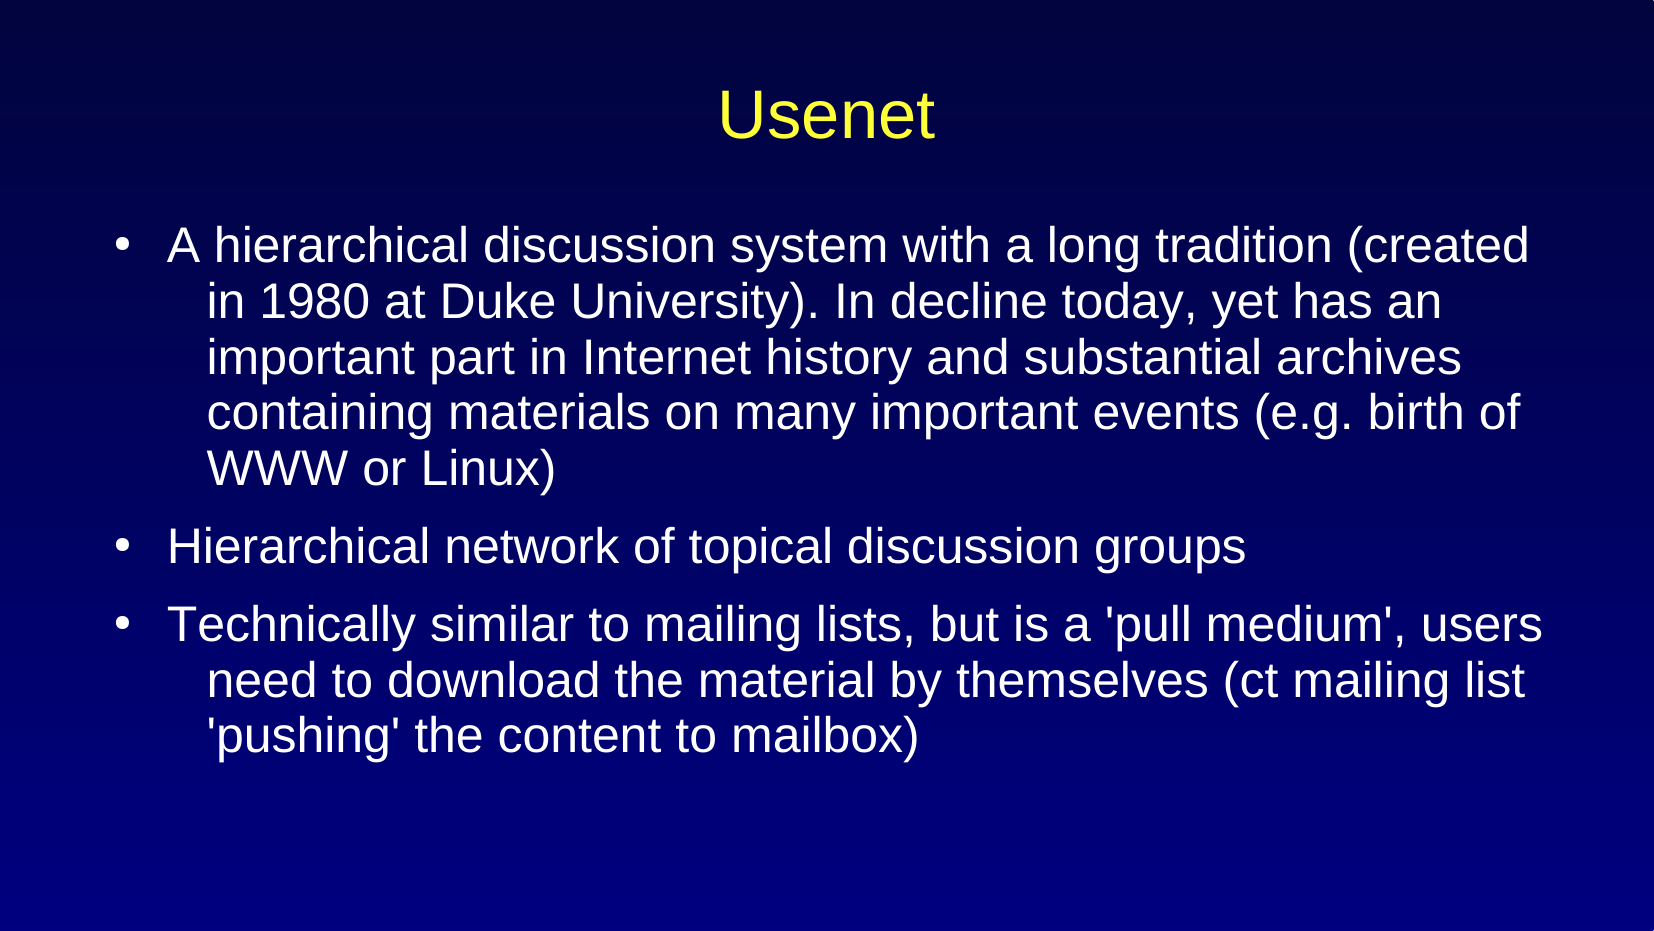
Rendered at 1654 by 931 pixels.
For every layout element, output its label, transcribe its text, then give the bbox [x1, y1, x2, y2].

title Usenet [82, 37, 1571, 193]
list A hierarchical discussion system with a long tradition (created in 1980 at Duke University). In decline today, yet has an important part in Internet history and substantial archives containing materials on many important events (e.g. birth of WWW or Linux) Hierarchical network of topical discussion groups Technically similar to mailing lists, but is a 'pull medium', users need to download the material by themselves (ct mailing list 'pushing' the content to mailbox) [82, 217, 1571, 764]
